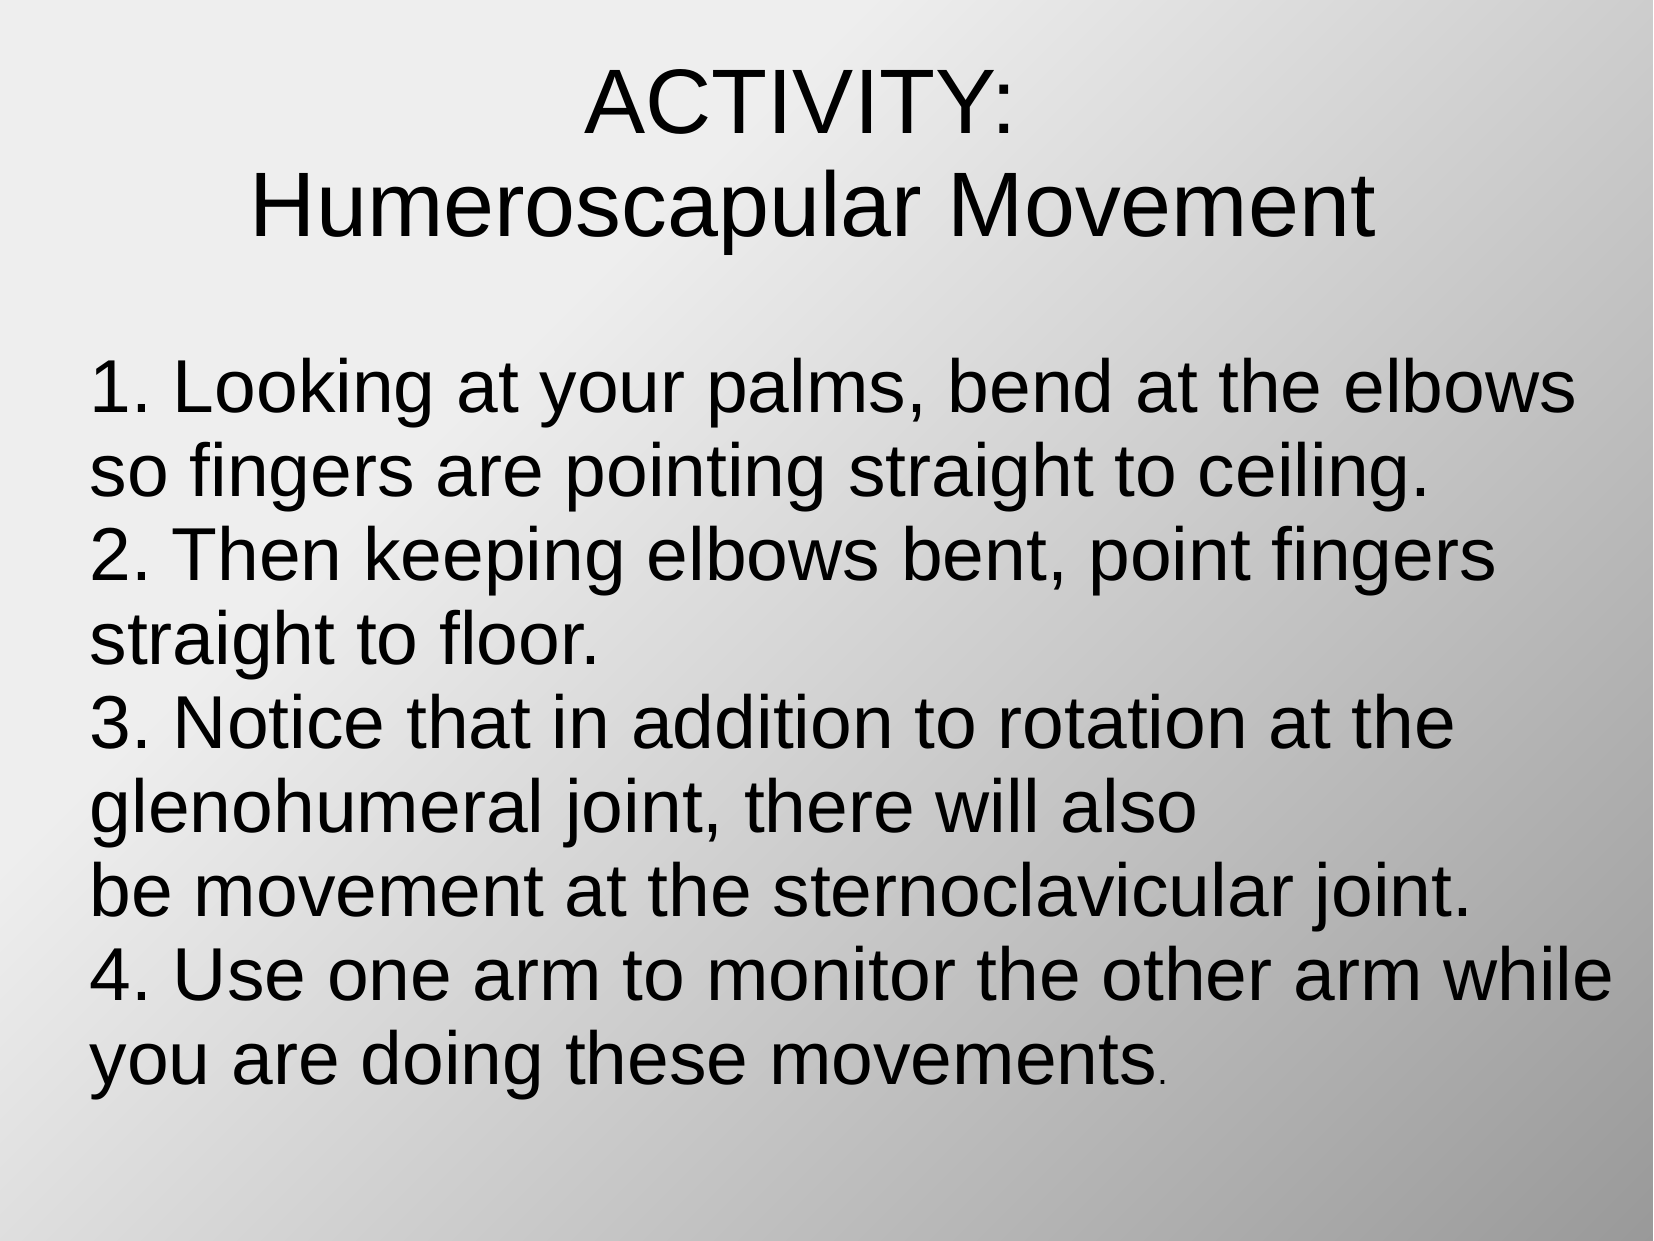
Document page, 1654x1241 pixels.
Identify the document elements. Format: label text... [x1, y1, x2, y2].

title ACTIVITY: Humeroscapular Movement [82, 49, 1571, 257]
text_box 1. Looking at your palms, bend at the elbows so fingers are pointing straight to ceiling. 2. Then keeping elbows bent, point fingers straight to floor. 3. Notice that in addition to rotation at the glenohumeral joint, there will also be movement at the sternoclavicular joint. 4. Use one arm to monitor the other arm while you are doing these movements. [75, 337, 1653, 1241]
